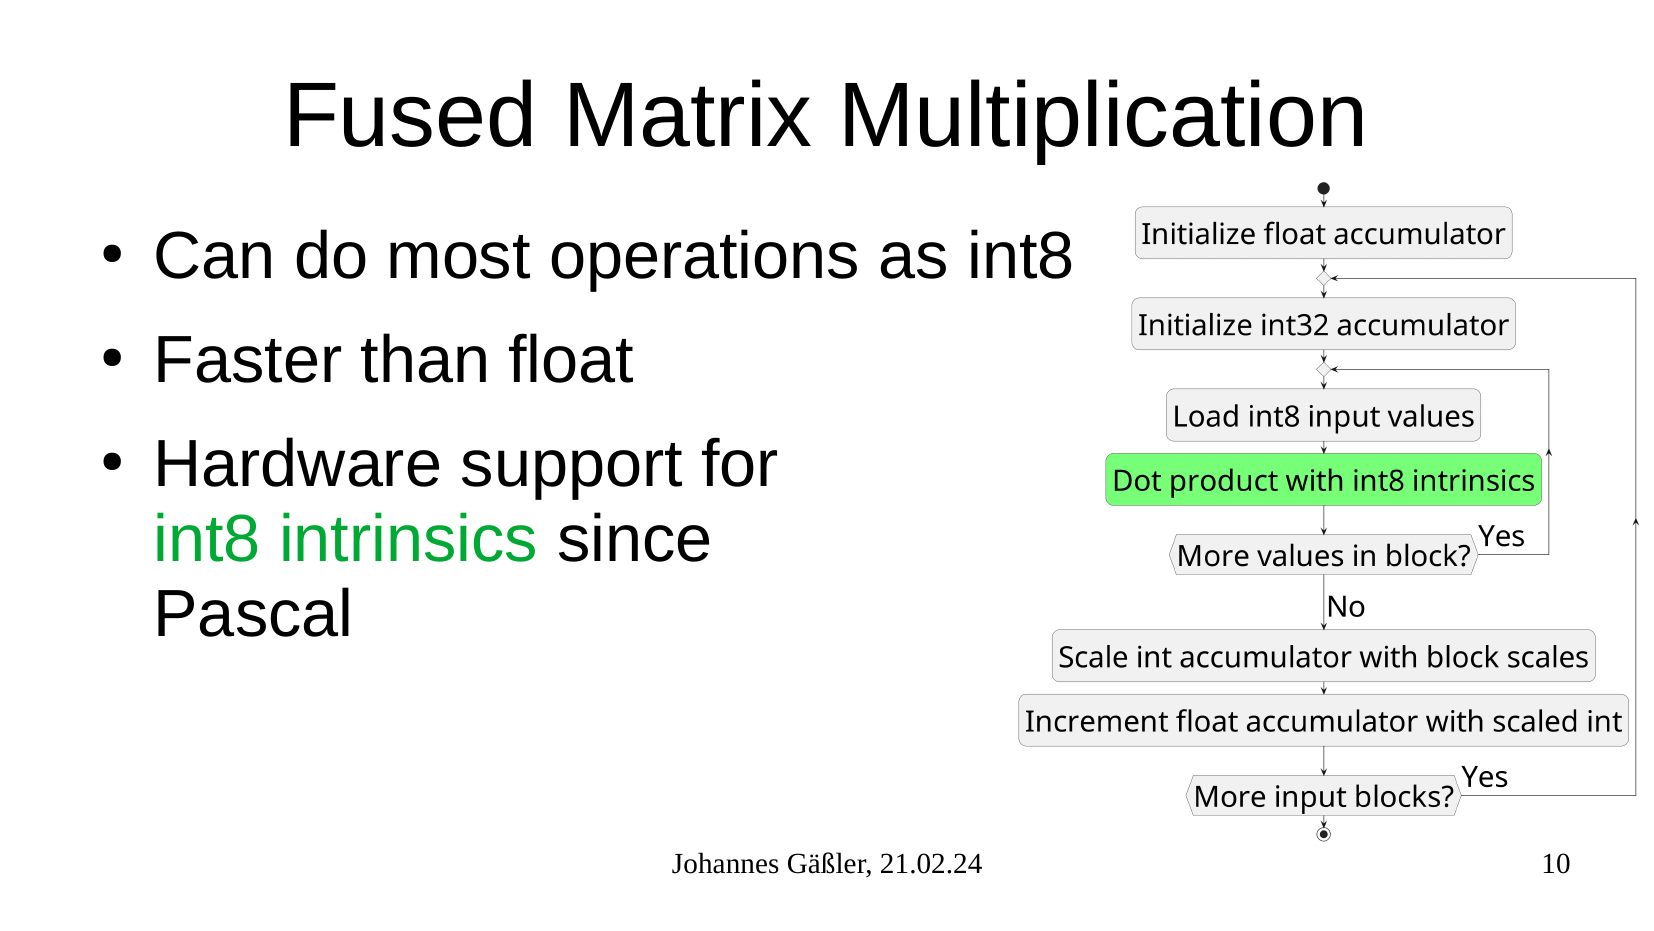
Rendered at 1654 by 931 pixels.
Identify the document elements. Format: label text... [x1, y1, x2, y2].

list Can do most operations as int8 Faster than float Hardware support for int8 intrinsics since Pascal [82, 217, 1571, 758]
picture [1012, 176, 1651, 847]
title Fused Matrix Multiplication [82, 37, 1571, 193]
